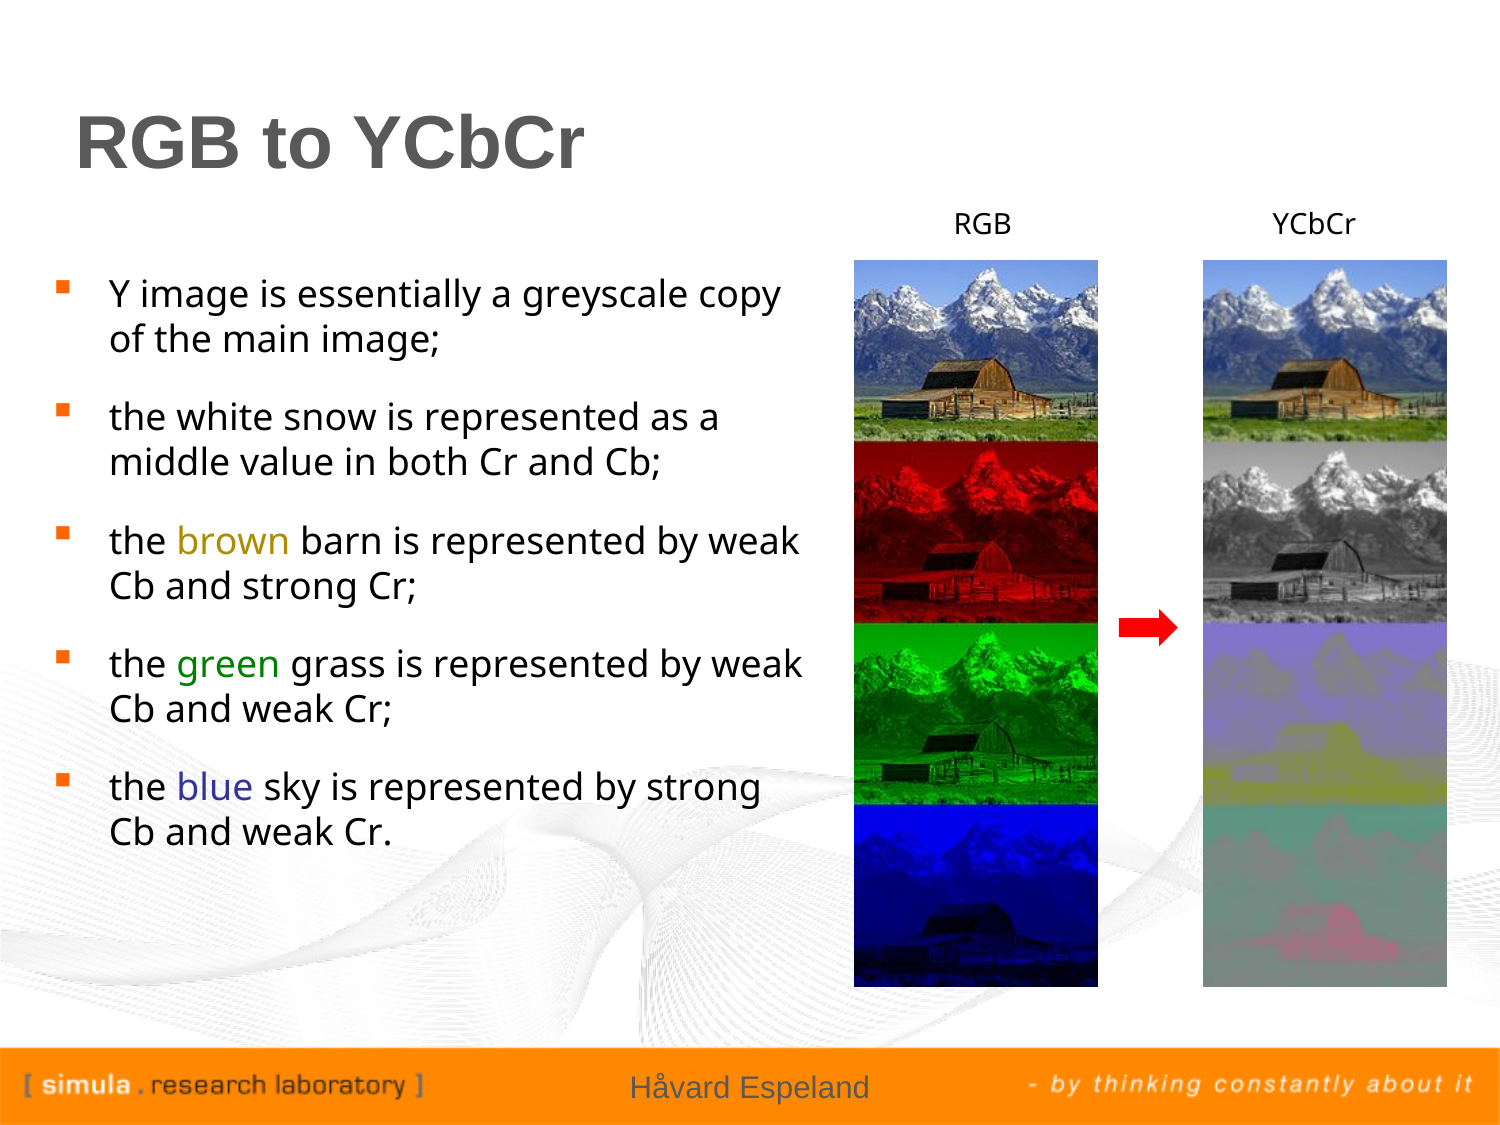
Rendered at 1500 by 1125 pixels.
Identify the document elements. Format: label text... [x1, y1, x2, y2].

text_box YCbCr [1257, 197, 1390, 248]
text_box [1118, 608, 1178, 647]
text_box RGB [938, 197, 1027, 248]
list Y image is essentially a greyscale copy of the main image; the white snow is represented as a middle value in both Cr and Cb; the brown barn is represented by weak Cb and strong Cr; the green grass is represented by weak Cb and weak Cr; the blue sky is represented by strong Cb and weak Cr. [37, 262, 826, 976]
picture [0, 260, 1500, 1125]
title RGB to YCbCr [75, 44, 1425, 233]
